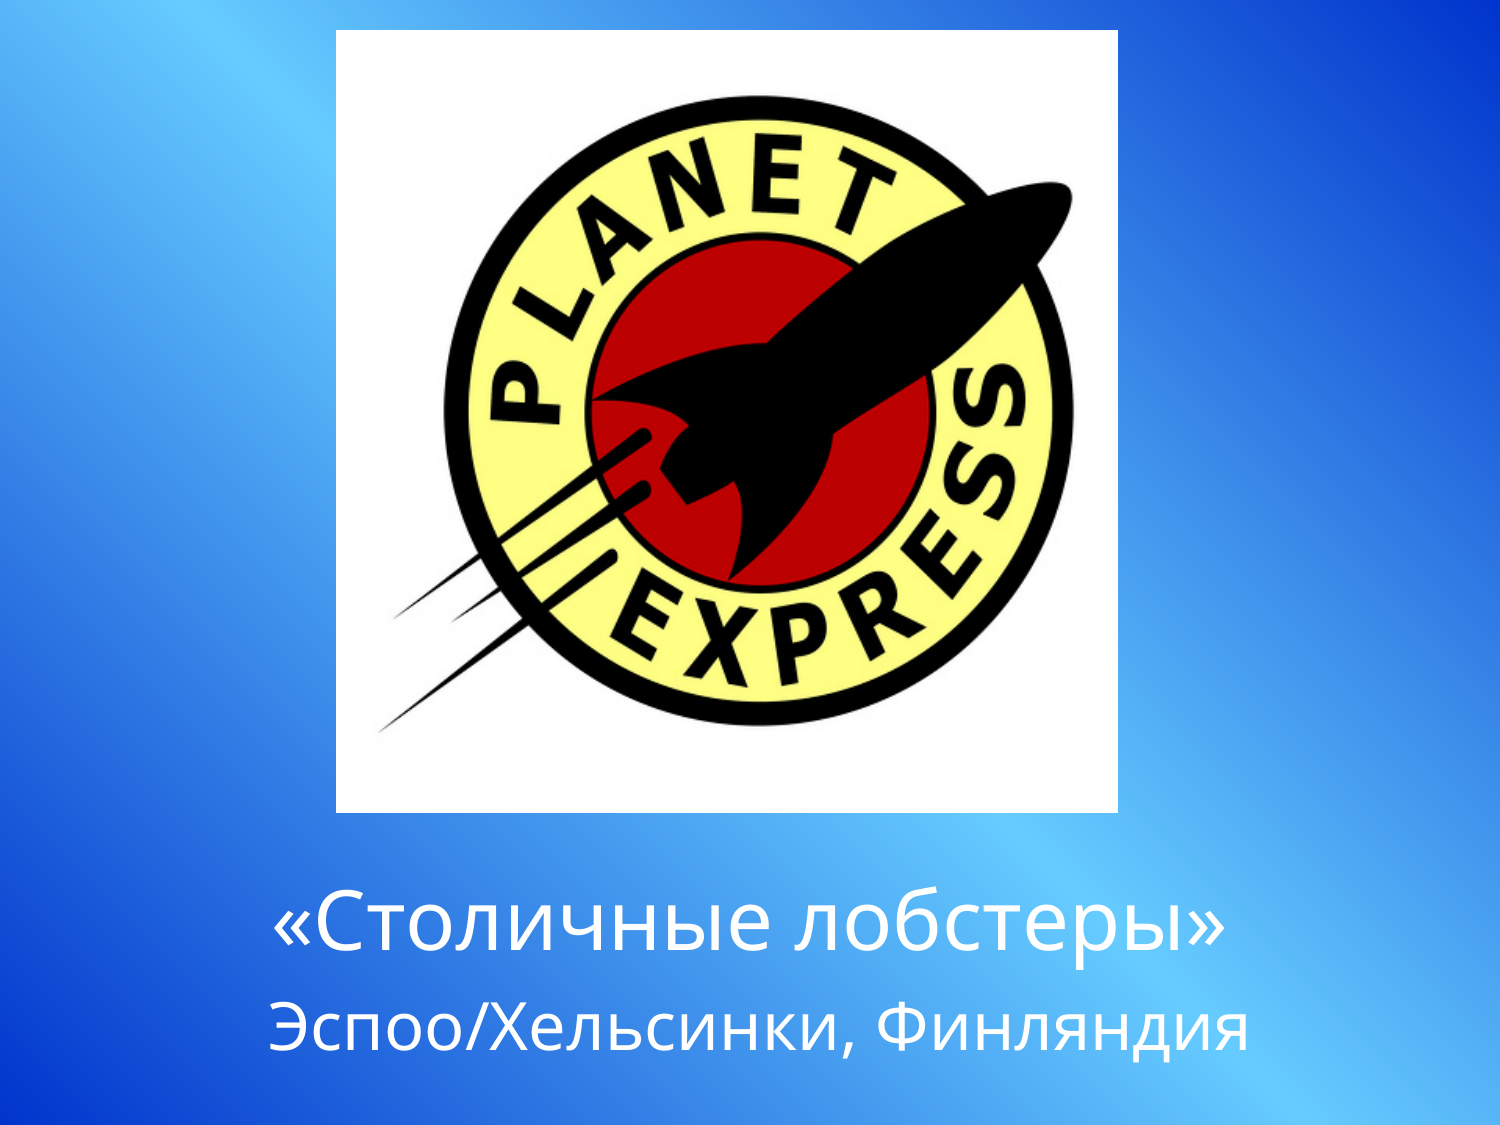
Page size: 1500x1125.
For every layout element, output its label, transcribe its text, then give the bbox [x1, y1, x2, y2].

text_box «Столичные лобстеры» Эспоо/Хельсинки, Финляндия [112, 846, 1388, 1088]
picture [336, 30, 1118, 813]
